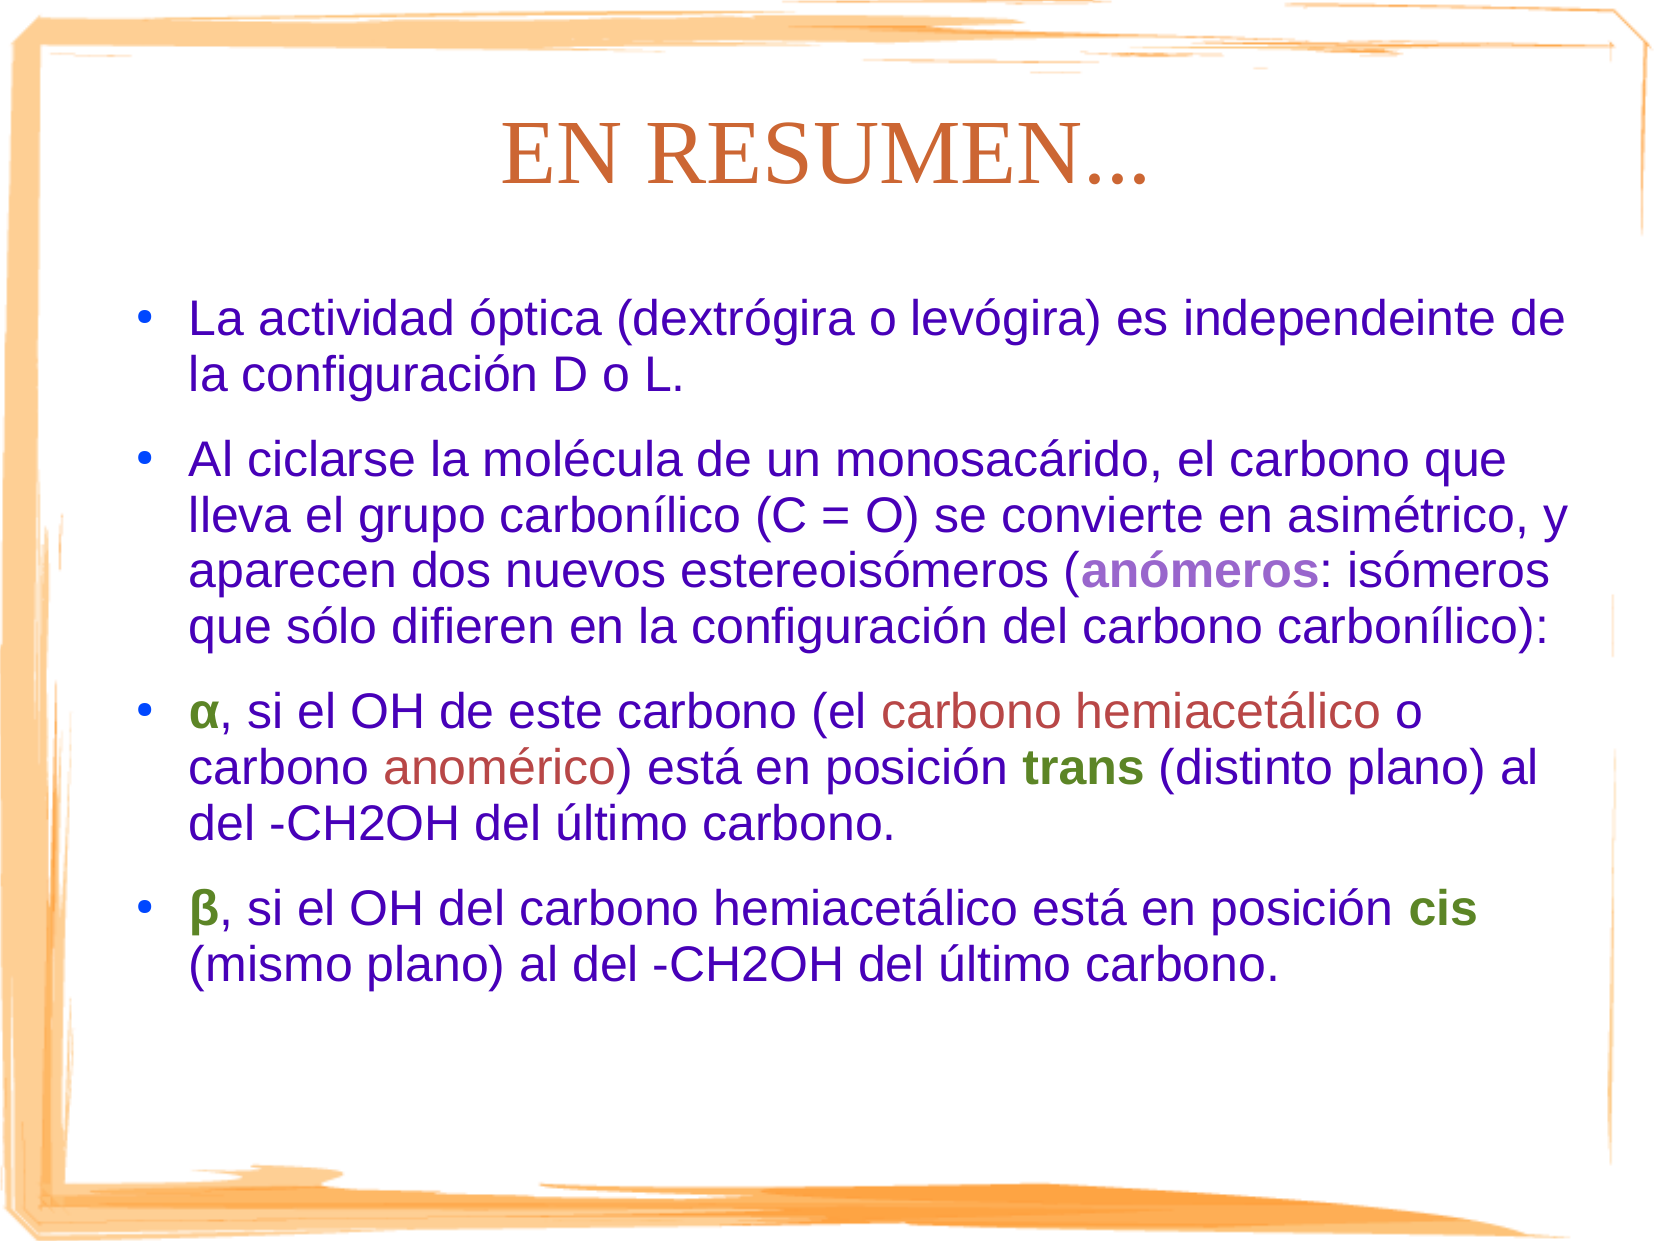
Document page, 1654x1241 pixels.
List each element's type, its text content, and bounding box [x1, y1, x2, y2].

list La actividad óptica (dextrógira o levógira) es independeinte de la configuración D o L. Al ciclarse la molécula de un monosacárido, el carbono que lleva el grupo carbonílico (C = O) se convierte en asimétrico, y aparecen dos nuevos estereoisómeros (anómeros: isómeros que sólo difieren en la configuración del carbono carbonílico): α, si el OH de este carbono (el carbono hemiacetálico o carbono anomérico) está en posición trans (distinto plano) al del -CH2OH del último carbono. β, si el OH del carbono hemiacetálico está en posición cis (mismo plano) al del -CH2OH del último carbono. [118, 290, 1571, 1063]
picture [0, 0, 1654, 1241]
title EN RESUMEN... [82, 49, 1571, 257]
